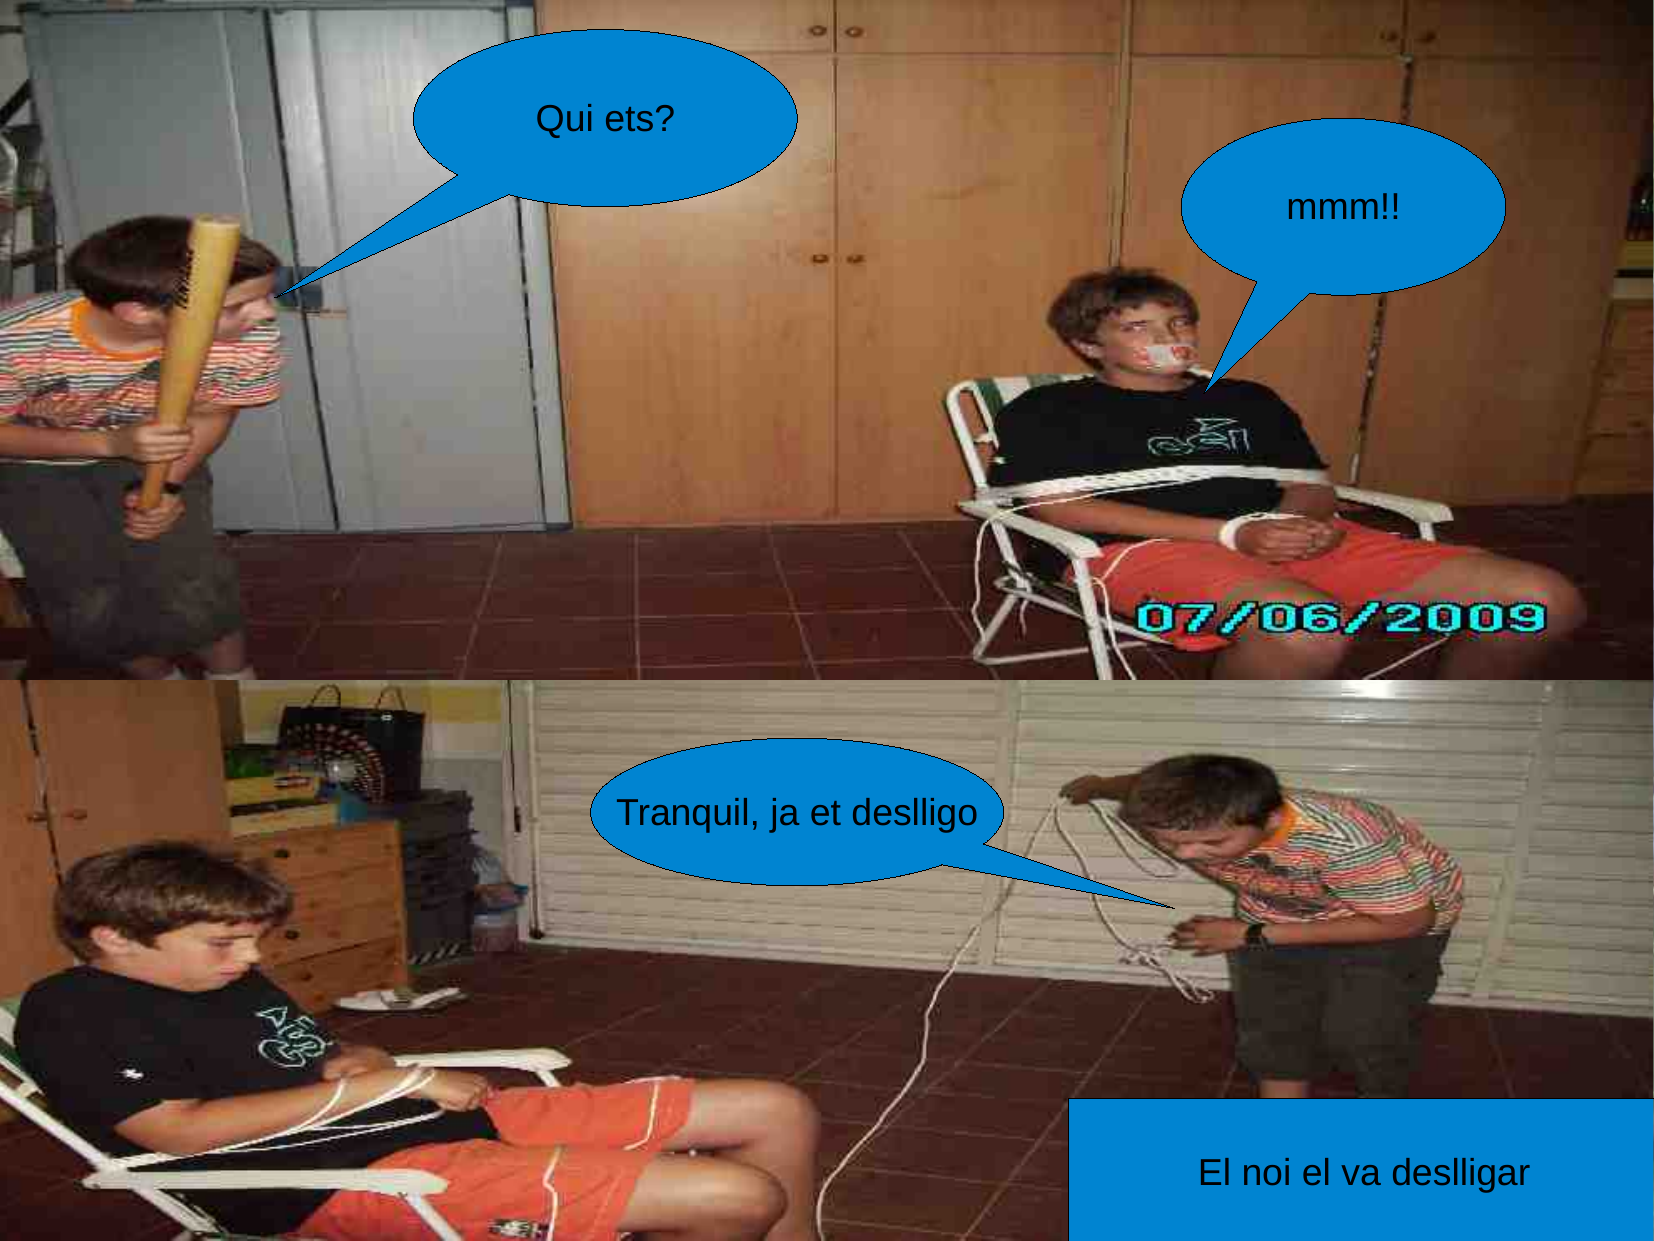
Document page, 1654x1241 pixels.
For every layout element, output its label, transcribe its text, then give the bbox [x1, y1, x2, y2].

text_box El noi el va deslligar [1068, 1098, 1654, 1241]
text_box Qui ets? [274, 29, 798, 298]
text_box mmm!! [1181, 118, 1506, 394]
text_box Tranquil, ja et deslligo [590, 738, 1175, 909]
picture [0, 0, 1654, 1241]
